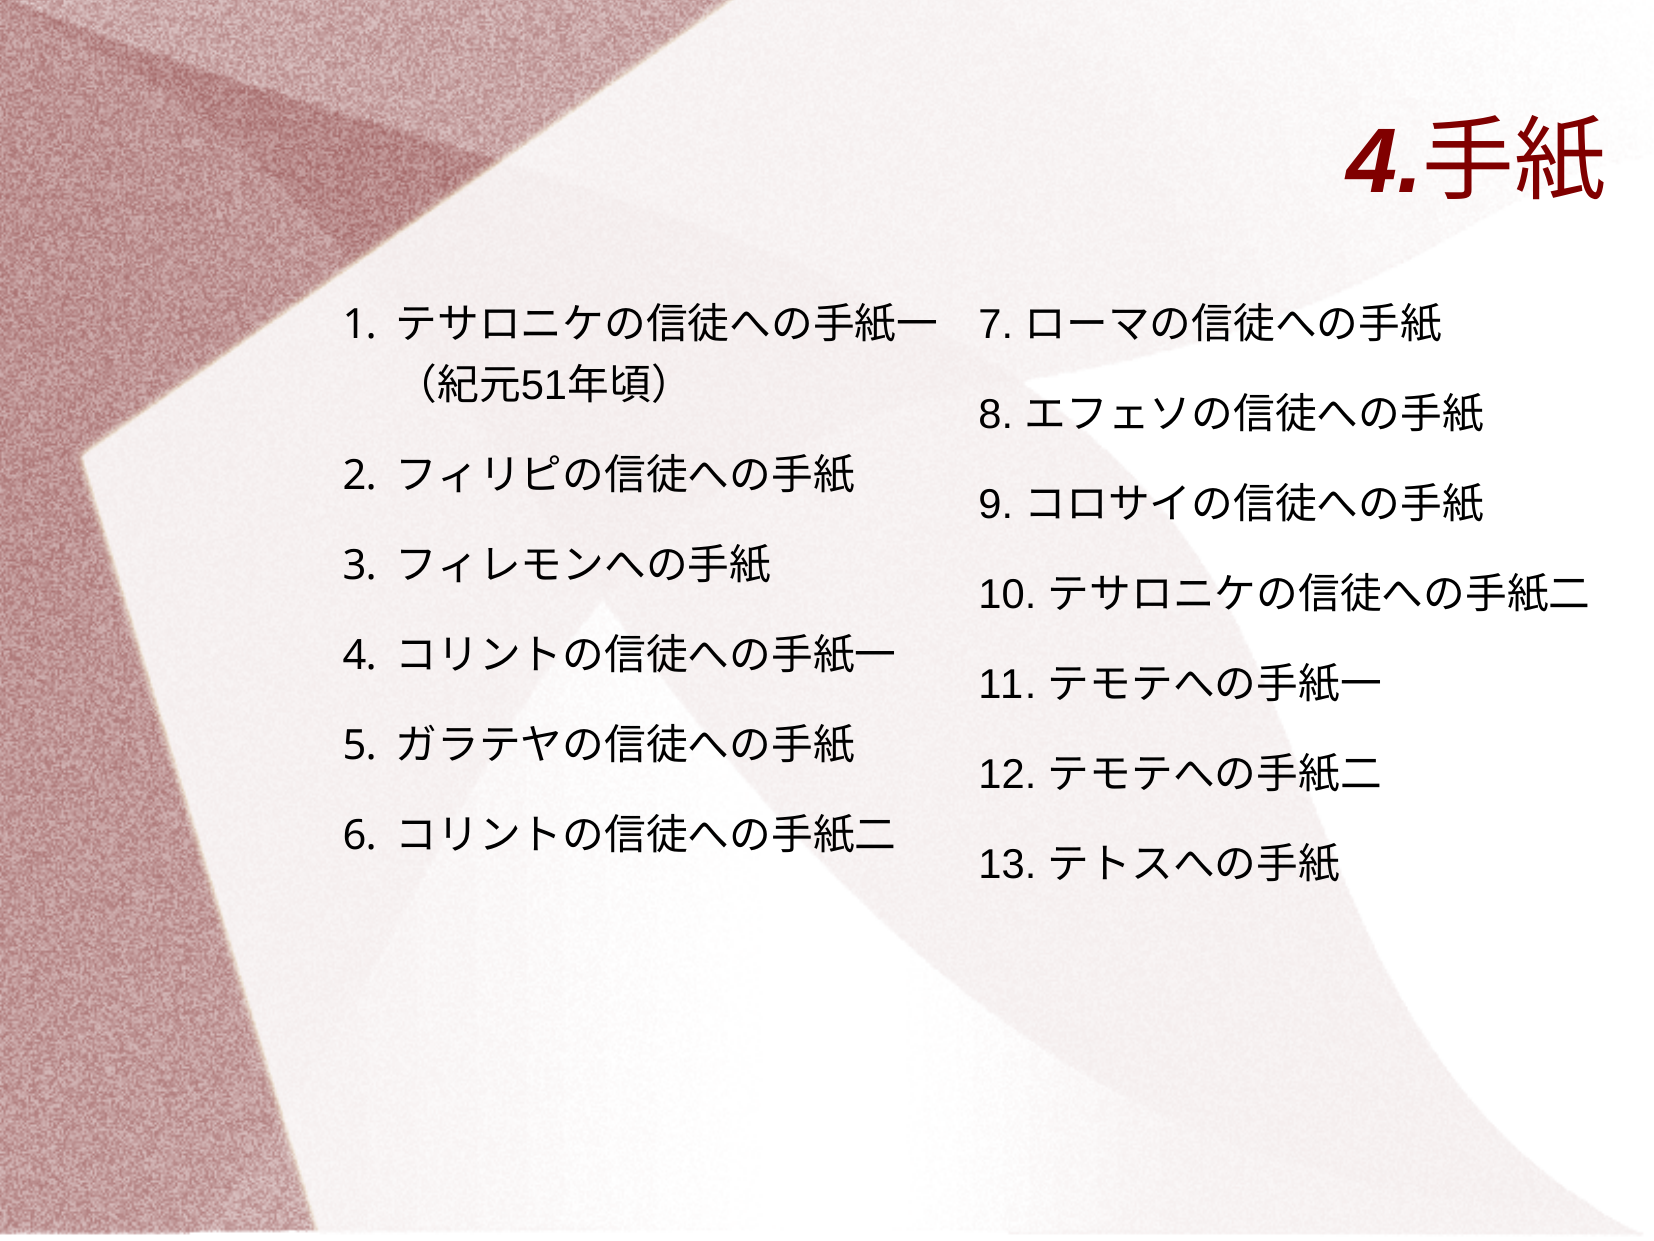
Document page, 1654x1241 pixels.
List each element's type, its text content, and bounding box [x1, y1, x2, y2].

list テサロニケの信徒への手紙一（紀元51年頃） フィリピの信徒への手紙 フィレモンへの手紙 コリントの信徒への手紙一 ガラテヤの信徒への手紙 コリントの信徒への手紙二 [324, 290, 948, 1010]
picture [0, 0, 1654, 1241]
title 4.手紙 [596, 49, 1607, 257]
list 7. ローマの信徒への手紙 8. エフェソの信徒への手紙 9. コロサイの信徒への手紙 10. テサロニケの信徒への手紙二 11. テモテへの手紙一 12. テモテへの手紙二 13. テトスへの手紙 [978, 290, 1601, 1010]
